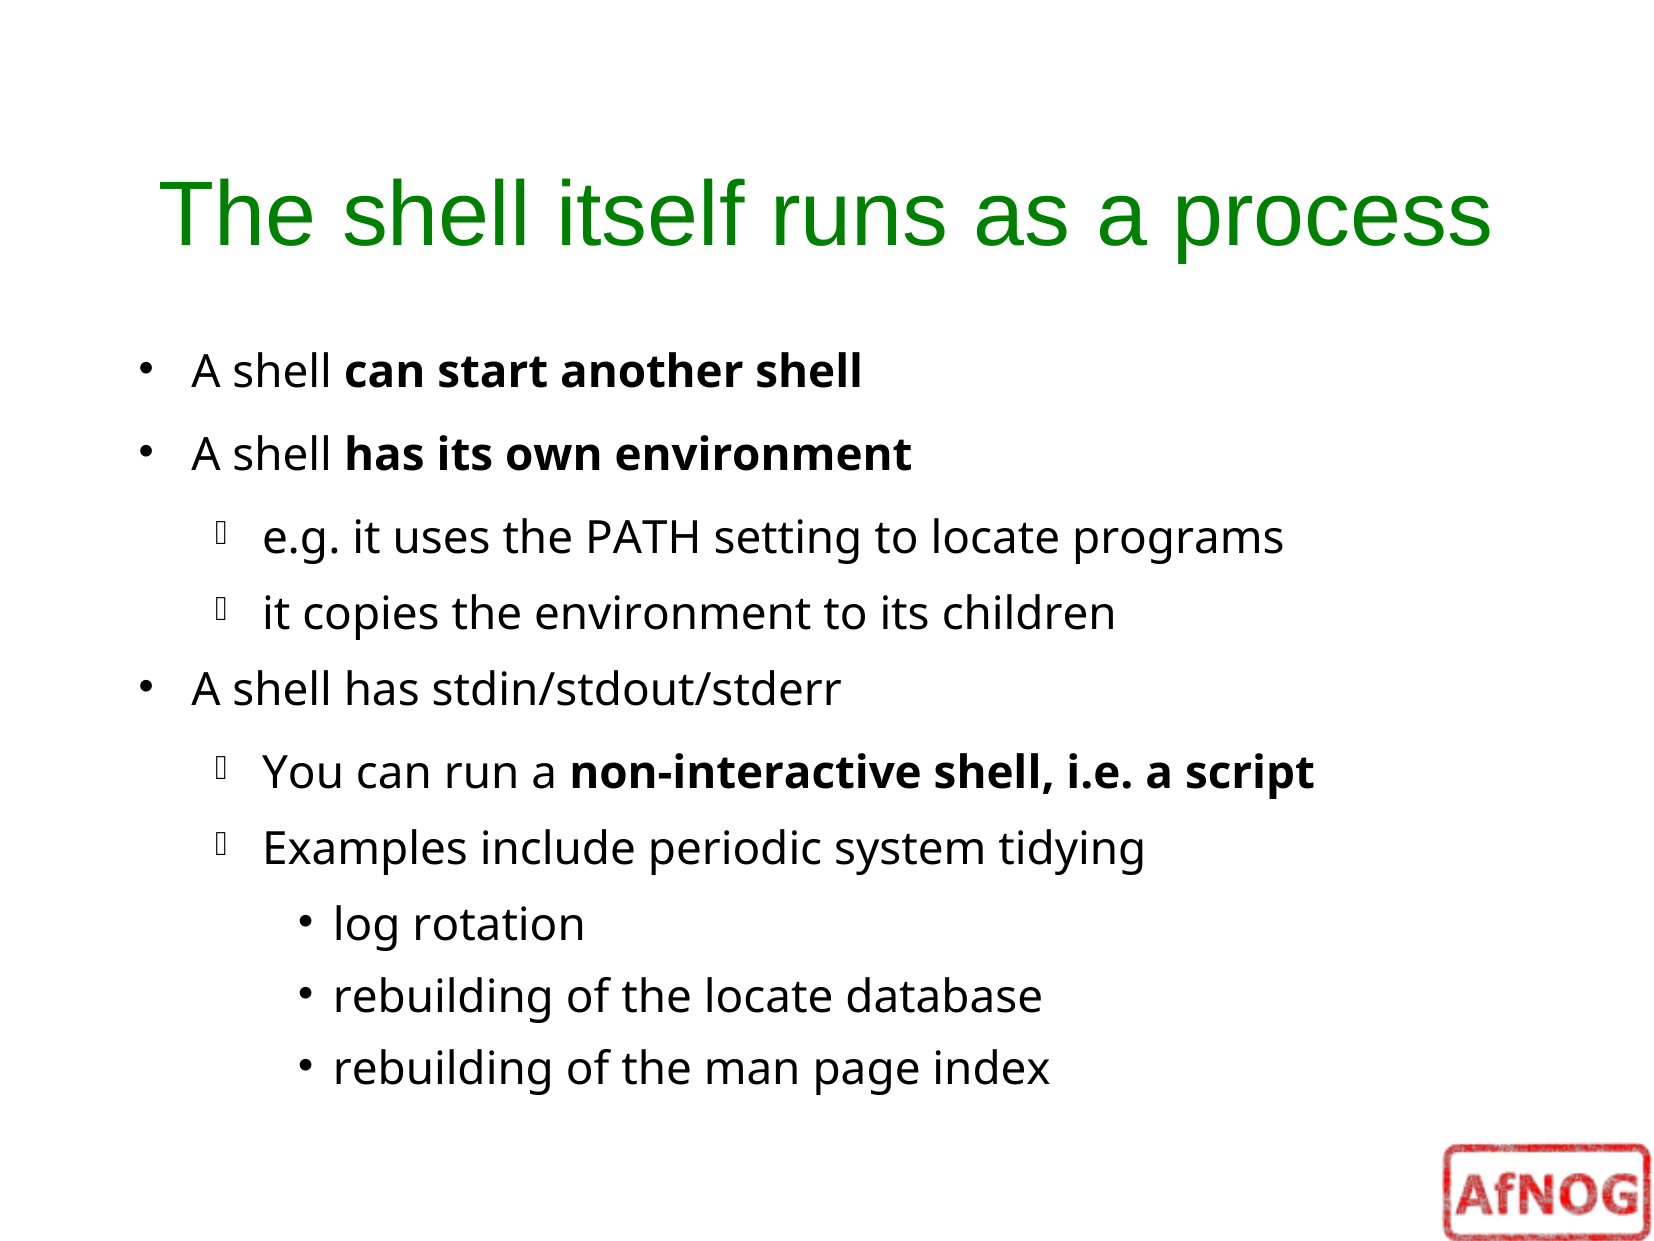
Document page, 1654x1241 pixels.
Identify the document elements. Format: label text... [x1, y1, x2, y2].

picture [1534, 1141, 1654, 1241]
list A shell can start another shell A shell has its own environment e.g. it uses the PATH setting to locate programs it copies the environment to its children A shell has stdin/stdout/stderr You can run a non-interactive shell, i.e. a script Examples include periodic system tidying log rotation rebuilding of the locate database rebuilding of the man page index [121, 344, 1534, 1241]
title The shell itself runs as a process [121, 67, 1534, 344]
